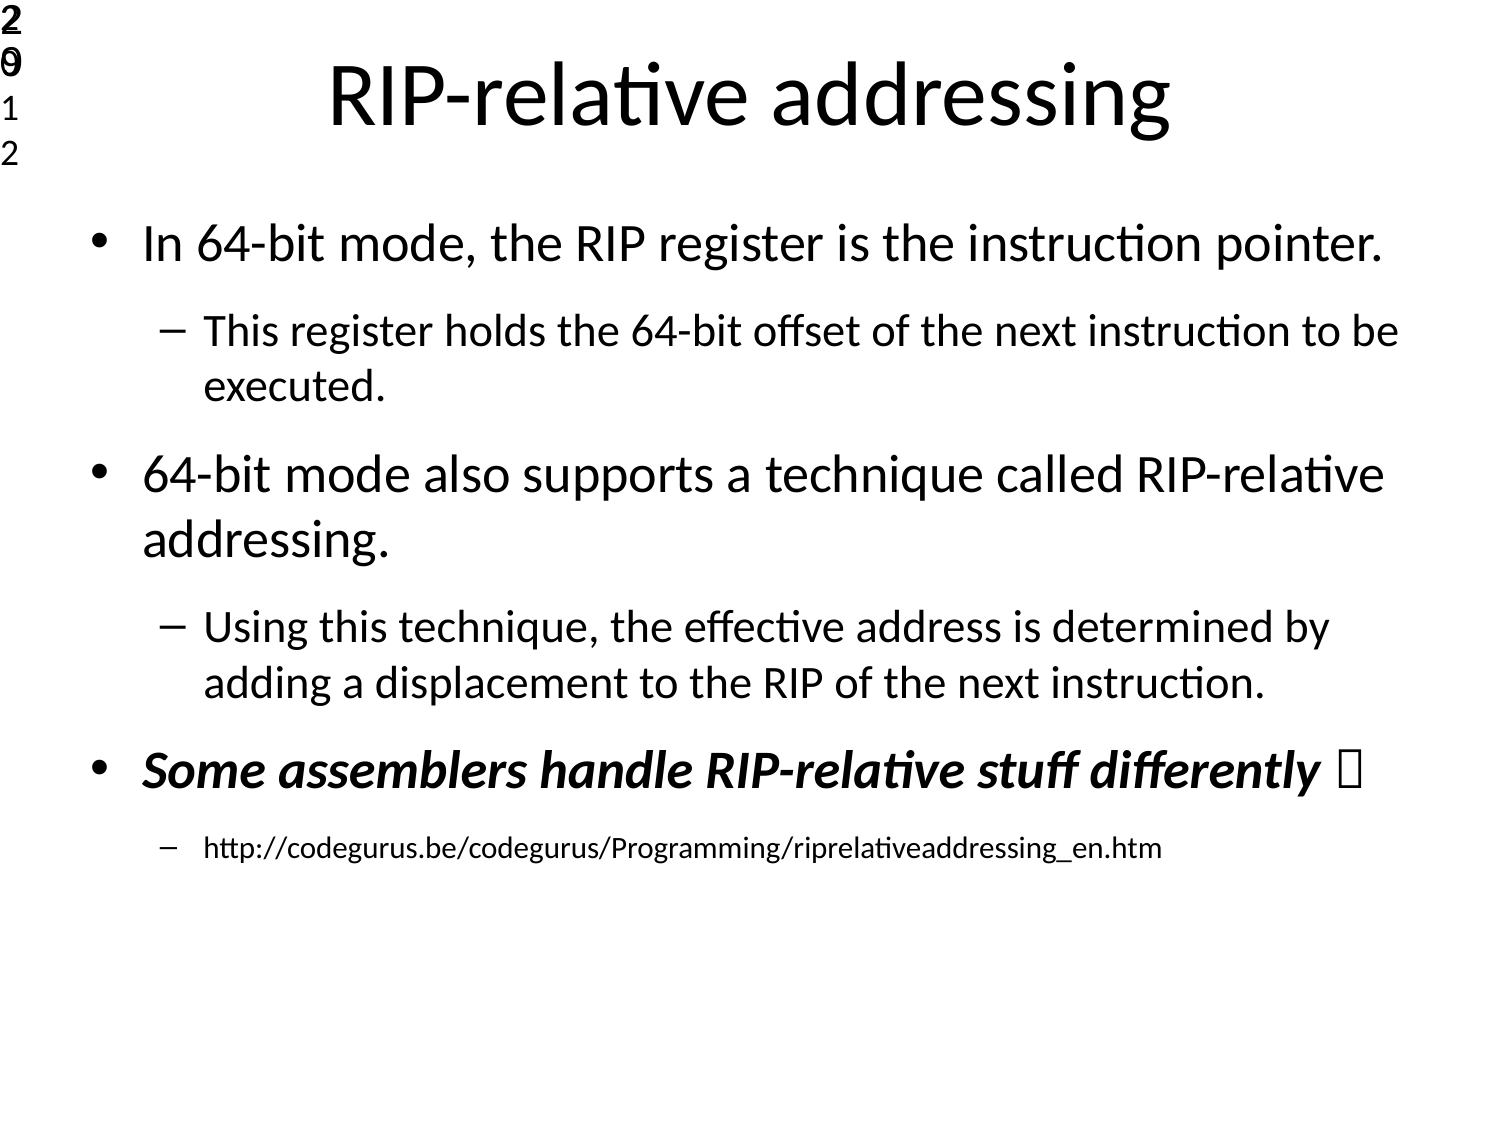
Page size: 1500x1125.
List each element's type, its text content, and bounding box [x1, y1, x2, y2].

title RIP-relative addressing [75, 0, 1425, 182]
list In 64-bit mode, the RIP register is the instruction pointer. This register holds the 64-bit offset of the next instruction to be executed. 64-bit mode also supports a technique called RIP-relative addressing. Using this technique, the effective address is determined by adding a displacement to the RIP of the next instruction. Some assemblers handle RIP-relative stuff differently  http://codegurus.be/codegurus/Programming/riprelativeaddressing_en.htm [75, 199, 1425, 1005]
